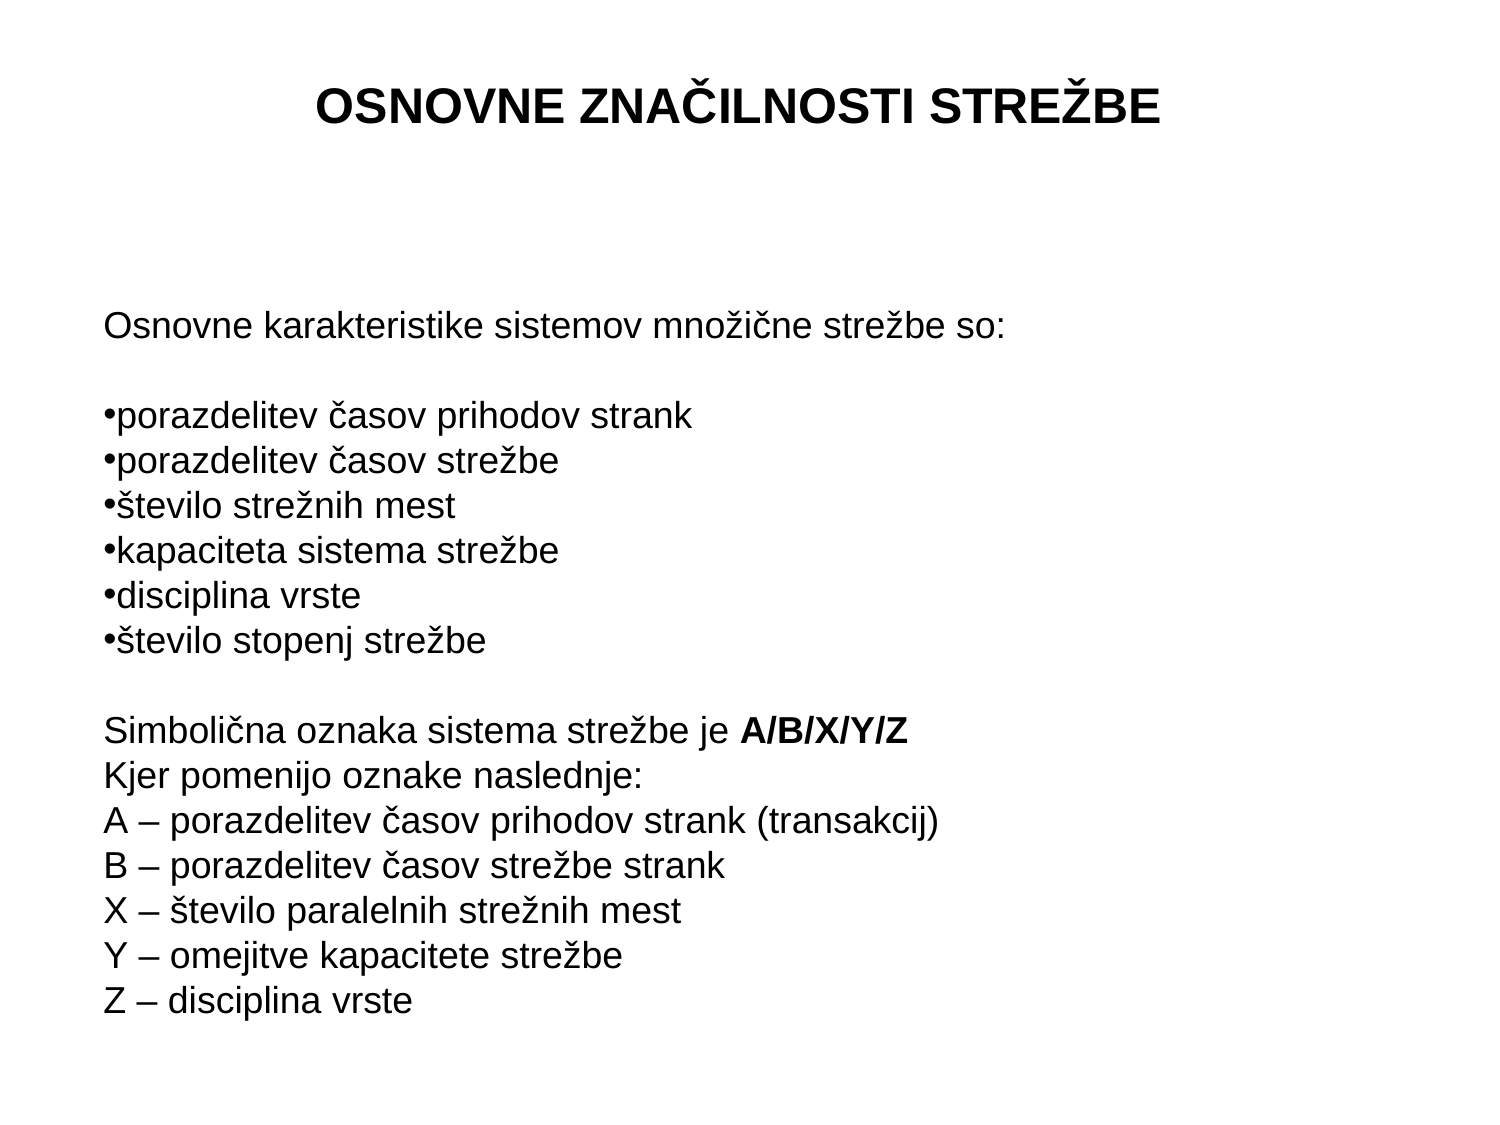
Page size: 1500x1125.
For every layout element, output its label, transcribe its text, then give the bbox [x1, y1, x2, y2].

text_box Osnovne karakteristike sistemov množične strežbe so: porazdelitev časov prihodov strank porazdelitev časov strežbe število strežnih mest kapaciteta sistema strežbe disciplina vrste število stopenj strežbe Simbolična oznaka sistema strežbe je A/B/X/Y/Z Kjer pomenijo oznake naslednje: A – porazdelitev časov prihodov strank (transakcij) B – porazdelitev časov strežbe strank X – število paralelnih strežnih mest Y – omejitve kapacitete strežbe Z – disciplina vrste [88, 293, 1341, 1029]
text_box OSNOVNE ZNAČILNOSTI STREŽBE [301, 66, 1258, 142]
